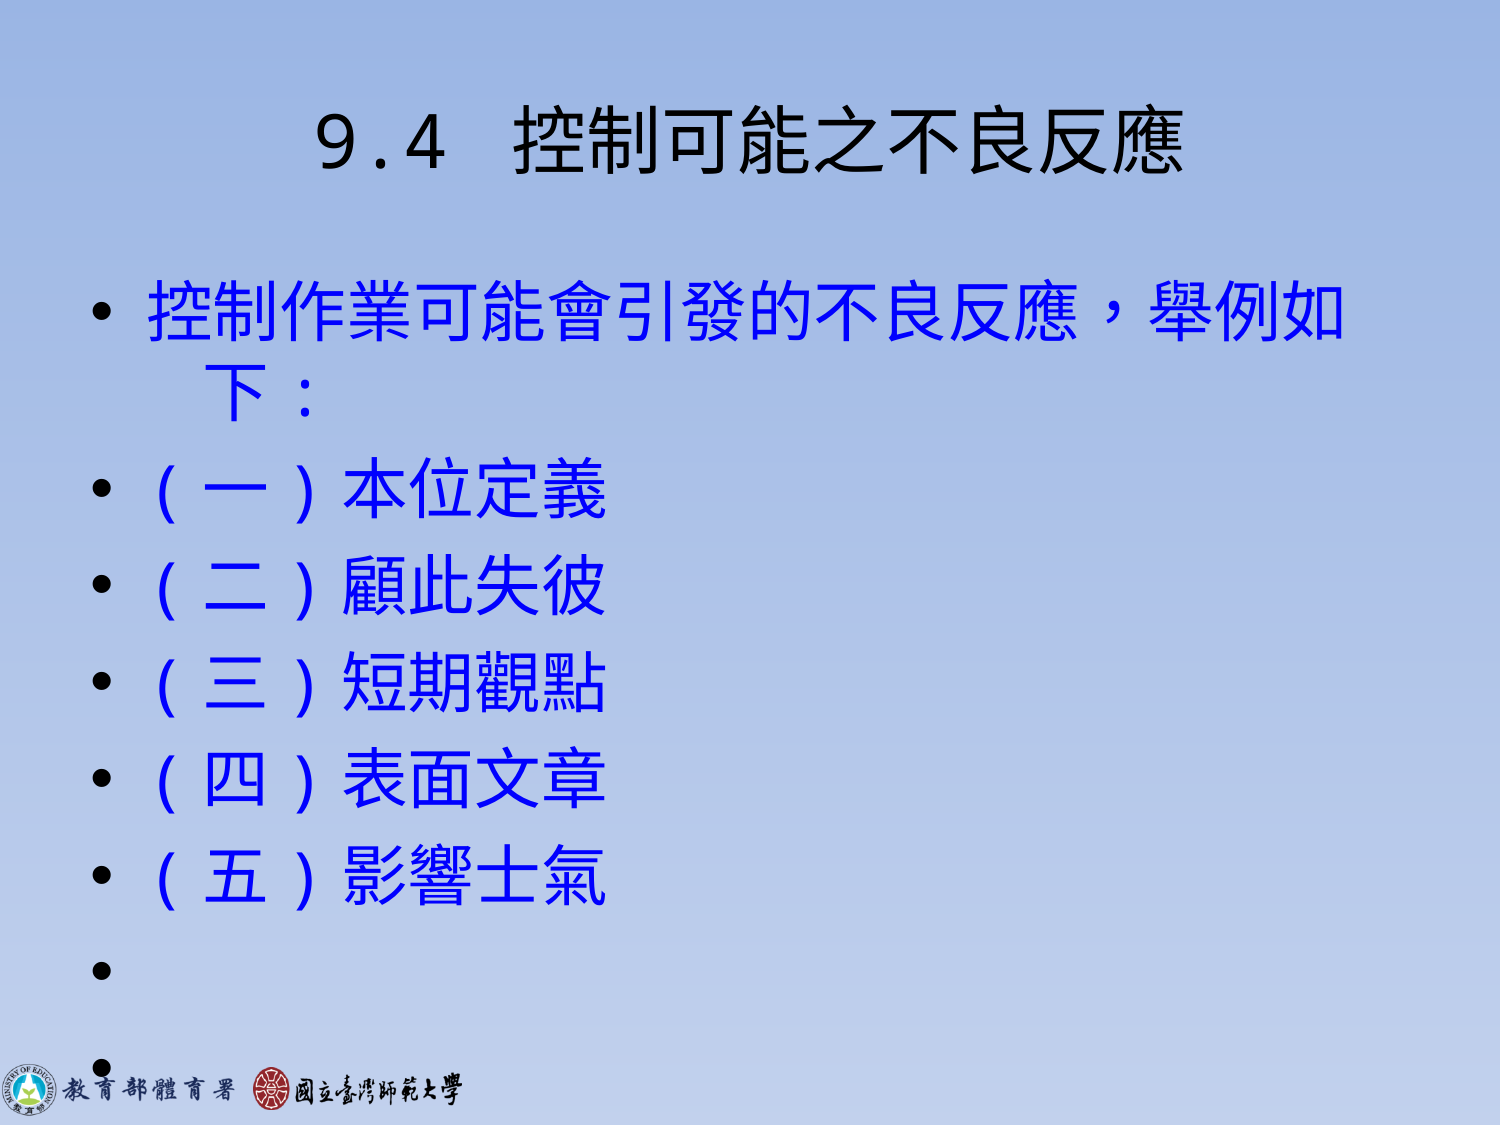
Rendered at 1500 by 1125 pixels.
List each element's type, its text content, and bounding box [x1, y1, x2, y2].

title 9.4 控制可能之不良反應 [75, 45, 1426, 233]
list 控制作業可能會引發的不良反應，舉例如下: (一)本位定義 (二)顧此失彼 (三)短期觀點 (四)表面文章 (五)影響士氣 [75, 262, 1426, 1005]
